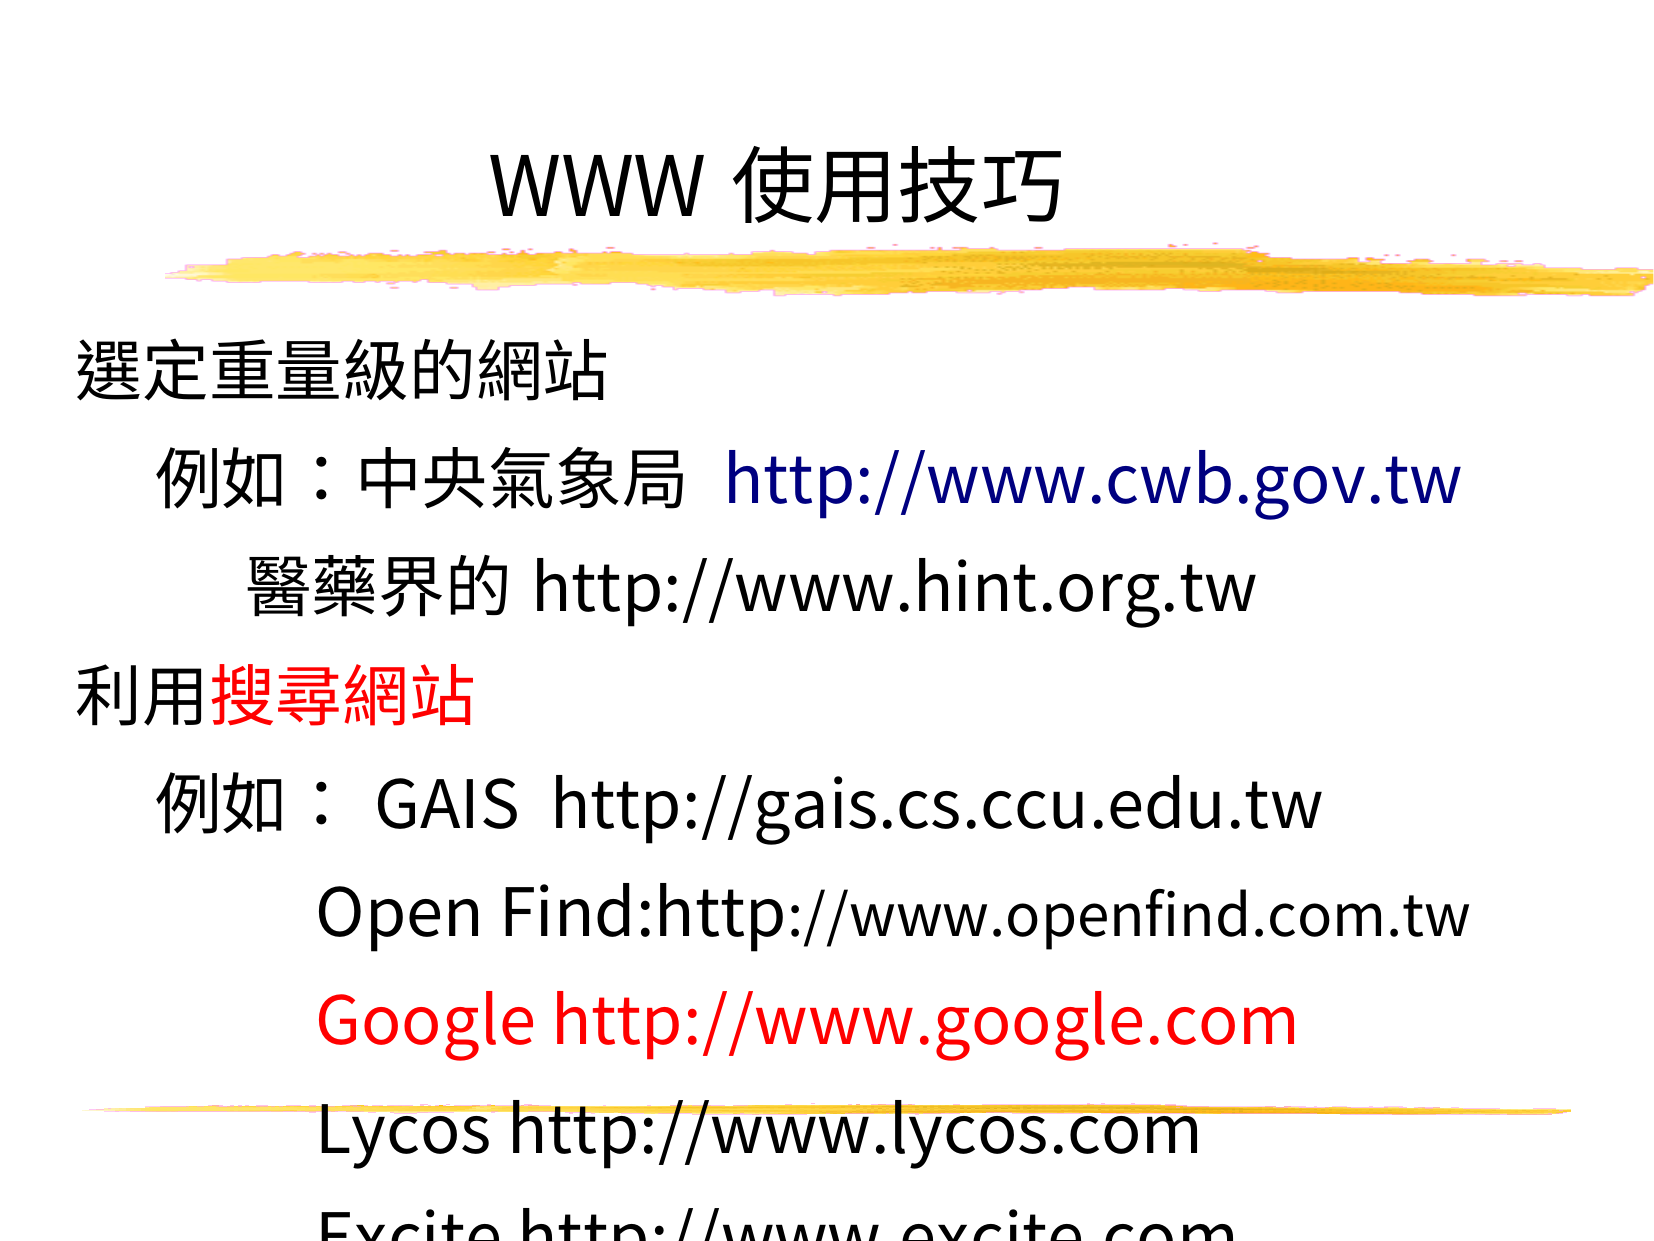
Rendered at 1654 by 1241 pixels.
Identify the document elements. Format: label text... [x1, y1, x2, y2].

picture [519, 1113, 555, 1117]
picture [328, 1113, 513, 1117]
picture [560, 1113, 580, 1117]
title WWW使用技巧 [73, 41, 1479, 249]
picture [704, 1113, 895, 1117]
picture [901, 1113, 1571, 1117]
picture [678, 1113, 701, 1117]
picture [165, 237, 1654, 308]
list 選定重量級的網站 例如：中央氣象局 http://www.cwb.gov.tw 醫藥界的http://www.hint.org.tw 利用搜尋網站 例如：GAIS http://gais.cs.ccu.edu.tw Open Find:http://www.openfind.com.tw Google http://www.google.com Lycos http://www.lycos.com Excite http://www.excite.com Yahoo http://www.yahoo.com [60, 312, 1603, 1113]
picture [82, 1113, 322, 1117]
picture [585, 1113, 675, 1117]
